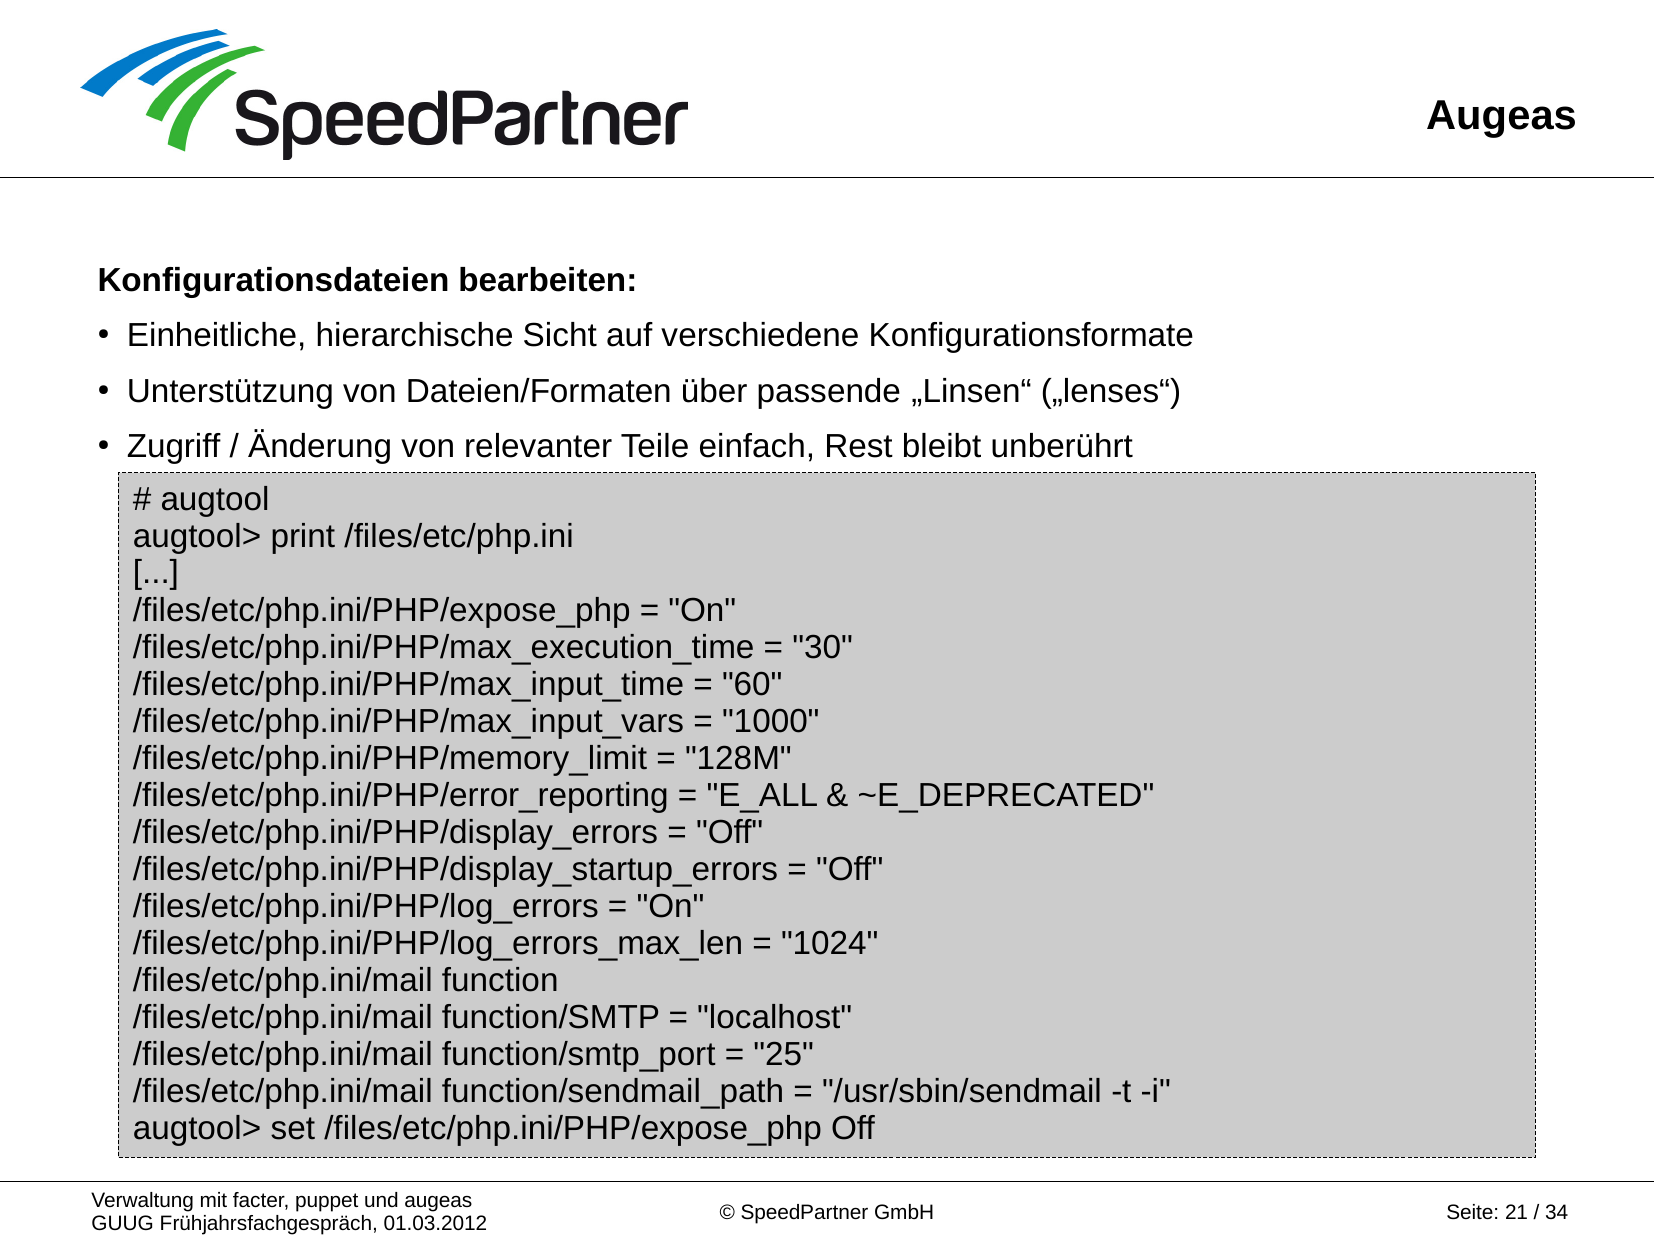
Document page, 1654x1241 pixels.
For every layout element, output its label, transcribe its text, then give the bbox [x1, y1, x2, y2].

title Augeas [590, 70, 1577, 160]
text_box Konfigurationsdateien bearbeiten: Einheitliche, hierarchische Sicht auf verschiedene Konfigurationsformate Unterstützung von Dateien/Formaten über passende „Linsen“ („lenses“) Zugriff / Änderung von relevanter Teile einfach, Rest bleibt unberührt [82, 253, 1565, 1177]
text_box # augtool augtool> print /files/etc/php.ini [...] /files/etc/php.ini/PHP/expose_php = "On" /files/etc/php.ini/PHP/max_execution_time = "30" /files/etc/php.ini/PHP/max_input_time = "60" /files/etc/php.ini/PHP/max_input_vars = "1000" /files/etc/php.ini/PHP/memory_limit = "128M" /files/etc/php.ini/PHP/error_reporting = "E_ALL & ~E_DEPRECATED" /files/etc/php.ini/PHP/display_errors = "Off" /files/etc/php.ini/PHP/display_startup_errors = "Off" /files/etc/php.ini/PHP/log_errors = "On" /files/etc/php.ini/PHP/log_errors_max_len = "1024" /files/etc/php.ini/mail function /files/etc/php.ini/mail function/SMTP = "localhost" /files/etc/php.ini/mail function/smtp_port = "25" /files/etc/php.ini/mail function/sendmail_path = "/usr/sbin/sendmail -t -i" augtool> set /files/etc/php.ini/PHP/expose_php Off [118, 472, 1536, 1158]
picture [80, 29, 688, 160]
